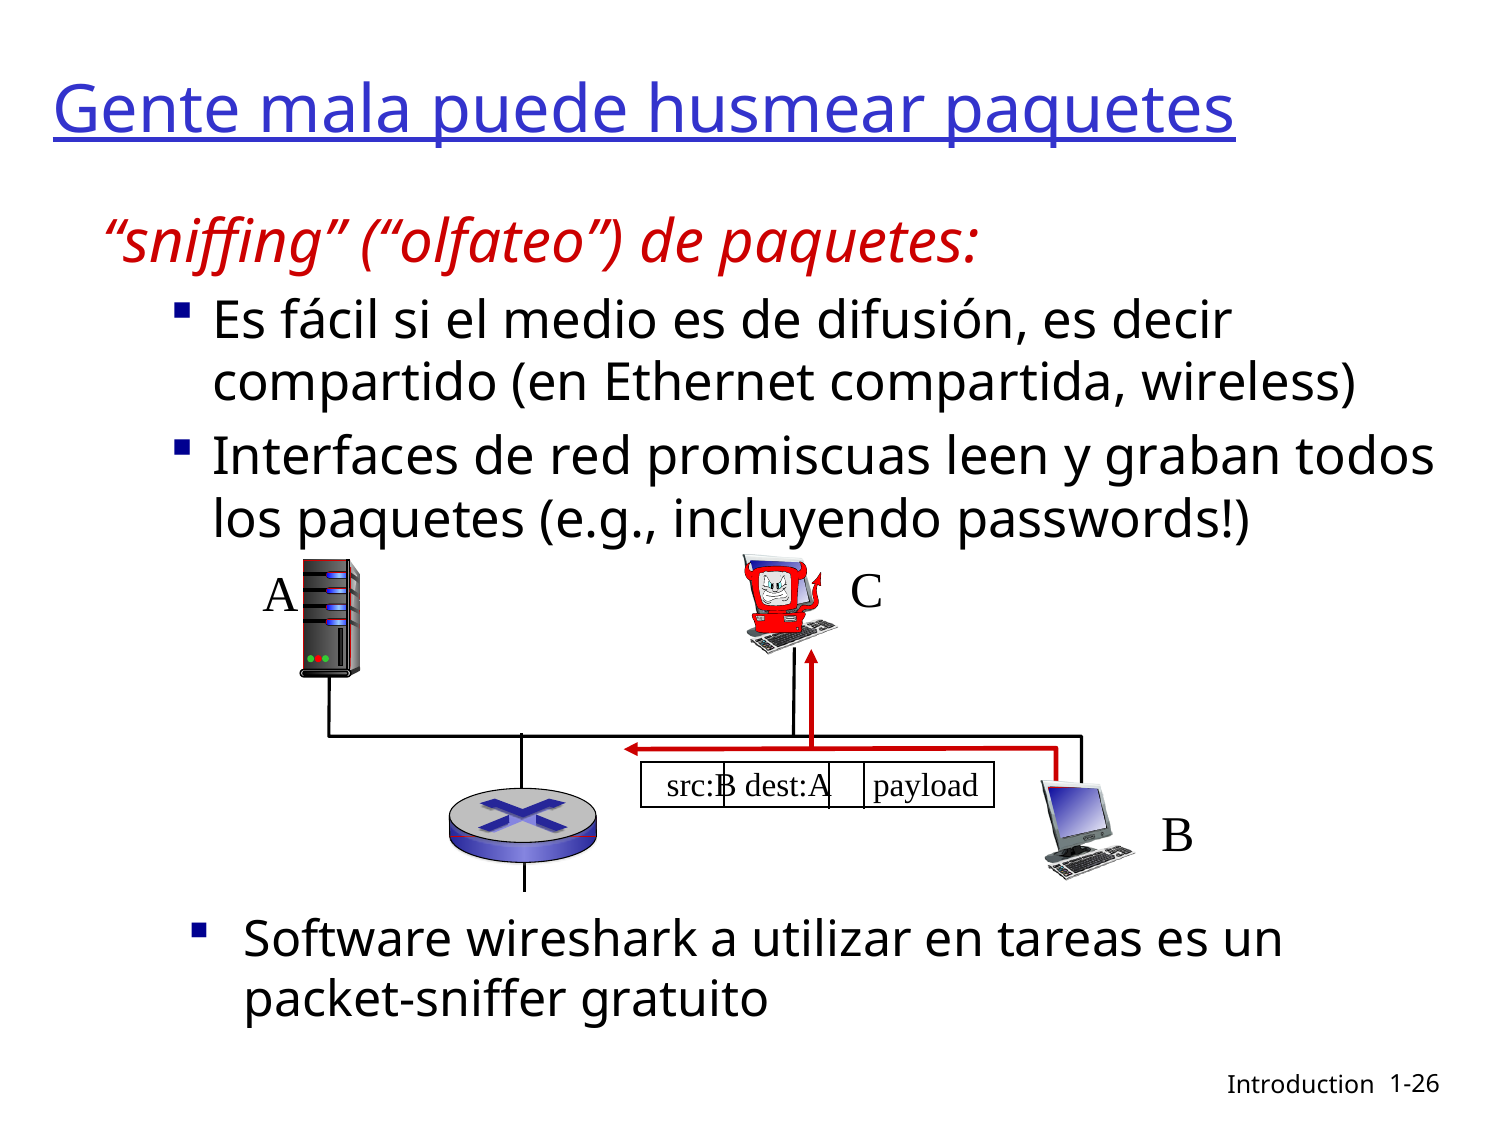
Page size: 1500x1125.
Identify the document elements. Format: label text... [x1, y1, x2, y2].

title Gente mala puede husmear paquetes [37, 23, 1463, 188]
text_box [1047, 786, 1107, 838]
text_box [300, 559, 361, 677]
text_box A [229, 553, 314, 630]
text_box Introduction [914, 1060, 1390, 1109]
picture [739, 560, 861, 662]
text_box Software wireshark a utilizar en tareas es un packet-sniffer gratuito [97, 898, 1373, 1050]
text_box 1-<number> [1365, 1060, 1477, 1106]
picture [1037, 775, 1158, 888]
text_box [449, 788, 596, 863]
text_box src:B dest:A payload [628, 755, 1006, 811]
text_box B [1158, 793, 1210, 870]
list “sniffing” (“olfateo”) de paquetes: Es fácil si el medio es de difusión, es decir compartido (en Ethernet compartida, wireless) Interfaces de red promiscuas leen y graban todos los paquetes (e.g., incluyendo passwords!) [87, 195, 1463, 561]
text_box C [818, 549, 899, 626]
